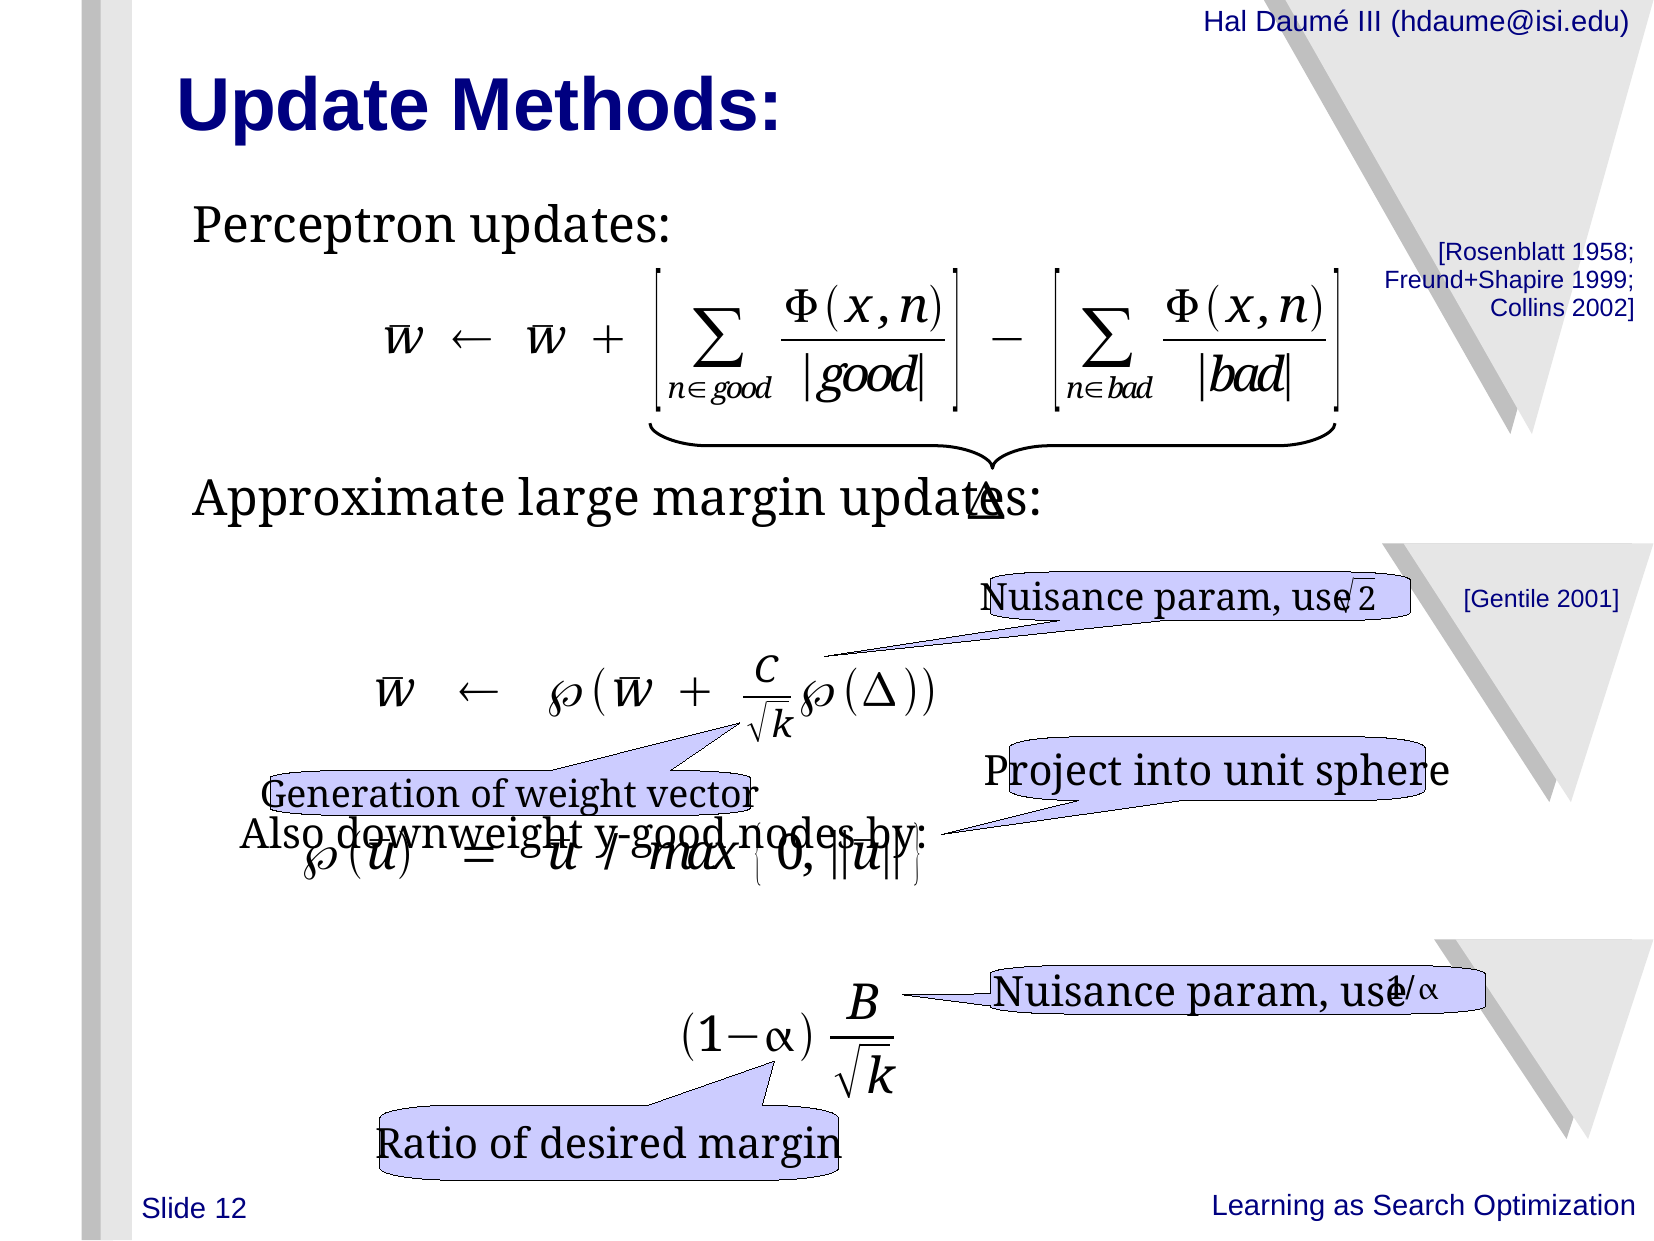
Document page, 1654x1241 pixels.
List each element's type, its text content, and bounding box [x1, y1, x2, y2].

chart [1329, 576, 1381, 621]
title Update Methods: [176, 44, 1509, 166]
text_box Nuisance param, use [824, 571, 1411, 657]
text_box Project into unit sphere [941, 736, 1426, 835]
text_box [Gentile 2001] [1455, 585, 1621, 631]
chart [295, 643, 943, 888]
list Perceptron updates: Approximate large margin updates: Also downweight y-good nodes by: [180, 188, 1512, 1127]
chart [1380, 969, 1445, 1011]
text_box [Rosenblatt 1958; Freund+Shapire 1999; Collins 2002] [1365, 237, 1636, 358]
text_box Nuisance param, use [902, 965, 1486, 1015]
text_box Ratio of desired margin [379, 1061, 839, 1181]
text_box Generation of weight vector [270, 722, 751, 816]
chart [960, 464, 1018, 537]
chart [673, 972, 903, 1109]
chart [375, 266, 1347, 416]
